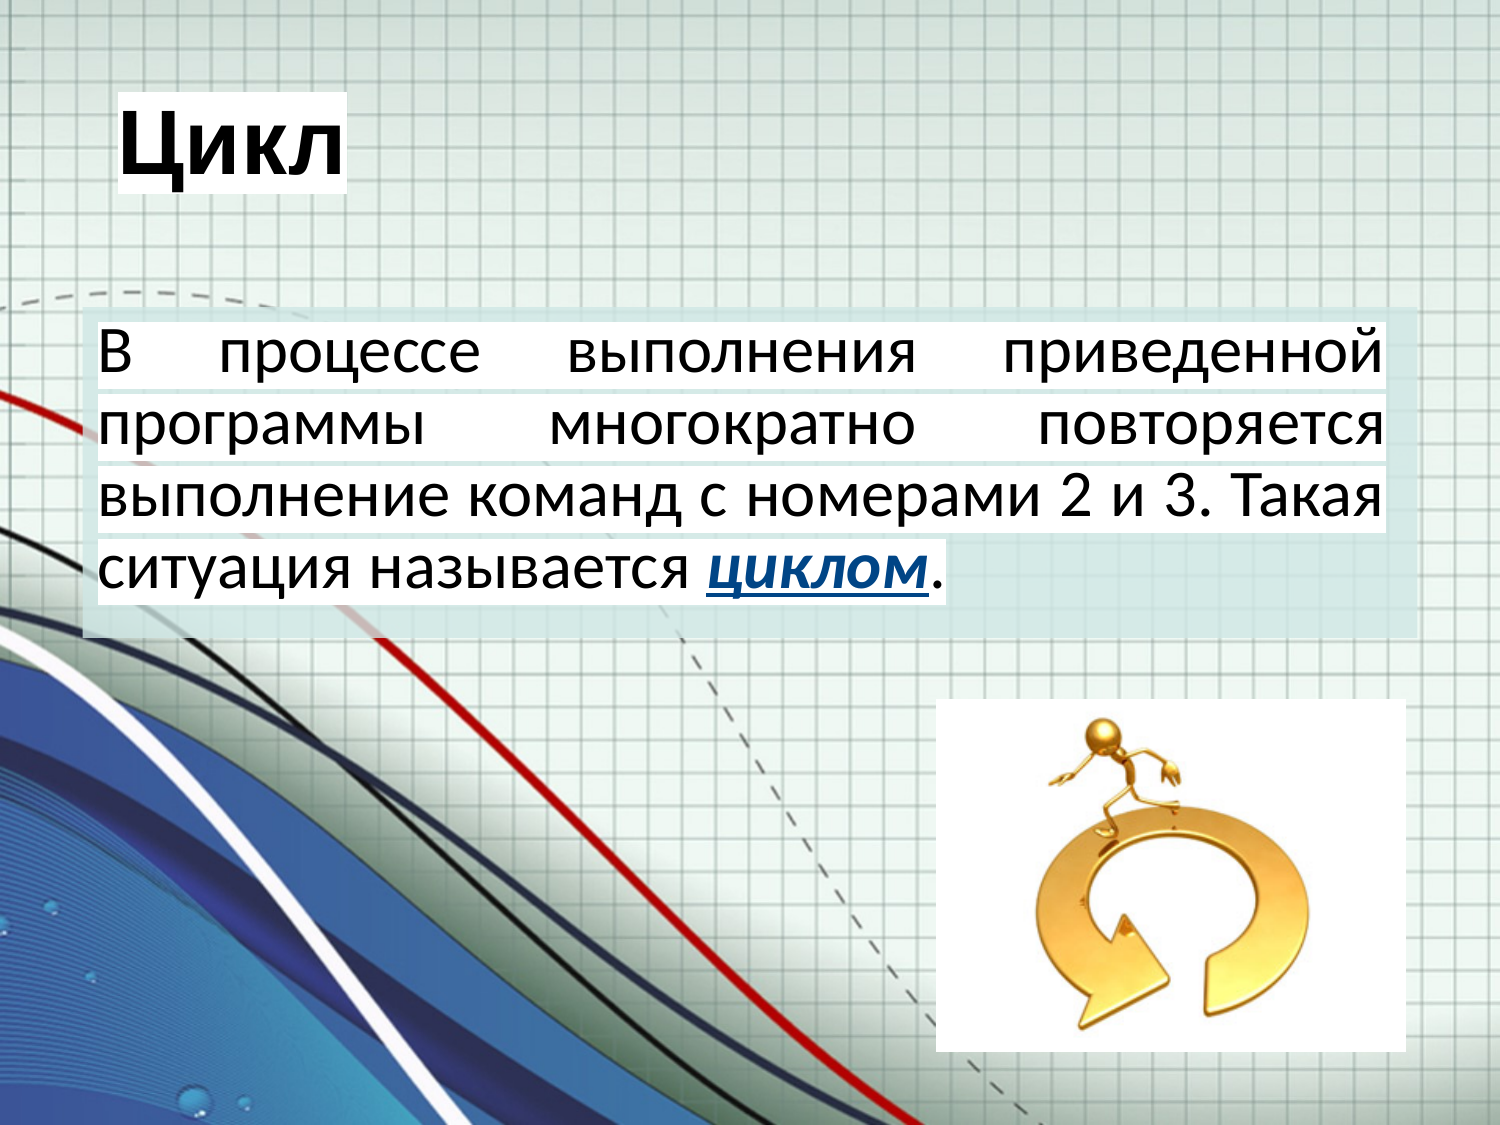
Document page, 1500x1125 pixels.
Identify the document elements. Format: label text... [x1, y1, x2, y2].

list В процессе выполнения приведенной программы многократно повторя­ется выполнение команд с номерами 2 и 3. Такая ситуация называется циклом. [82, 307, 1418, 638]
title Цикл [103, 32, 1397, 258]
list [103, 299, 735, 307]
list [103, 638, 735, 1014]
picture [0, 0, 1500, 1125]
